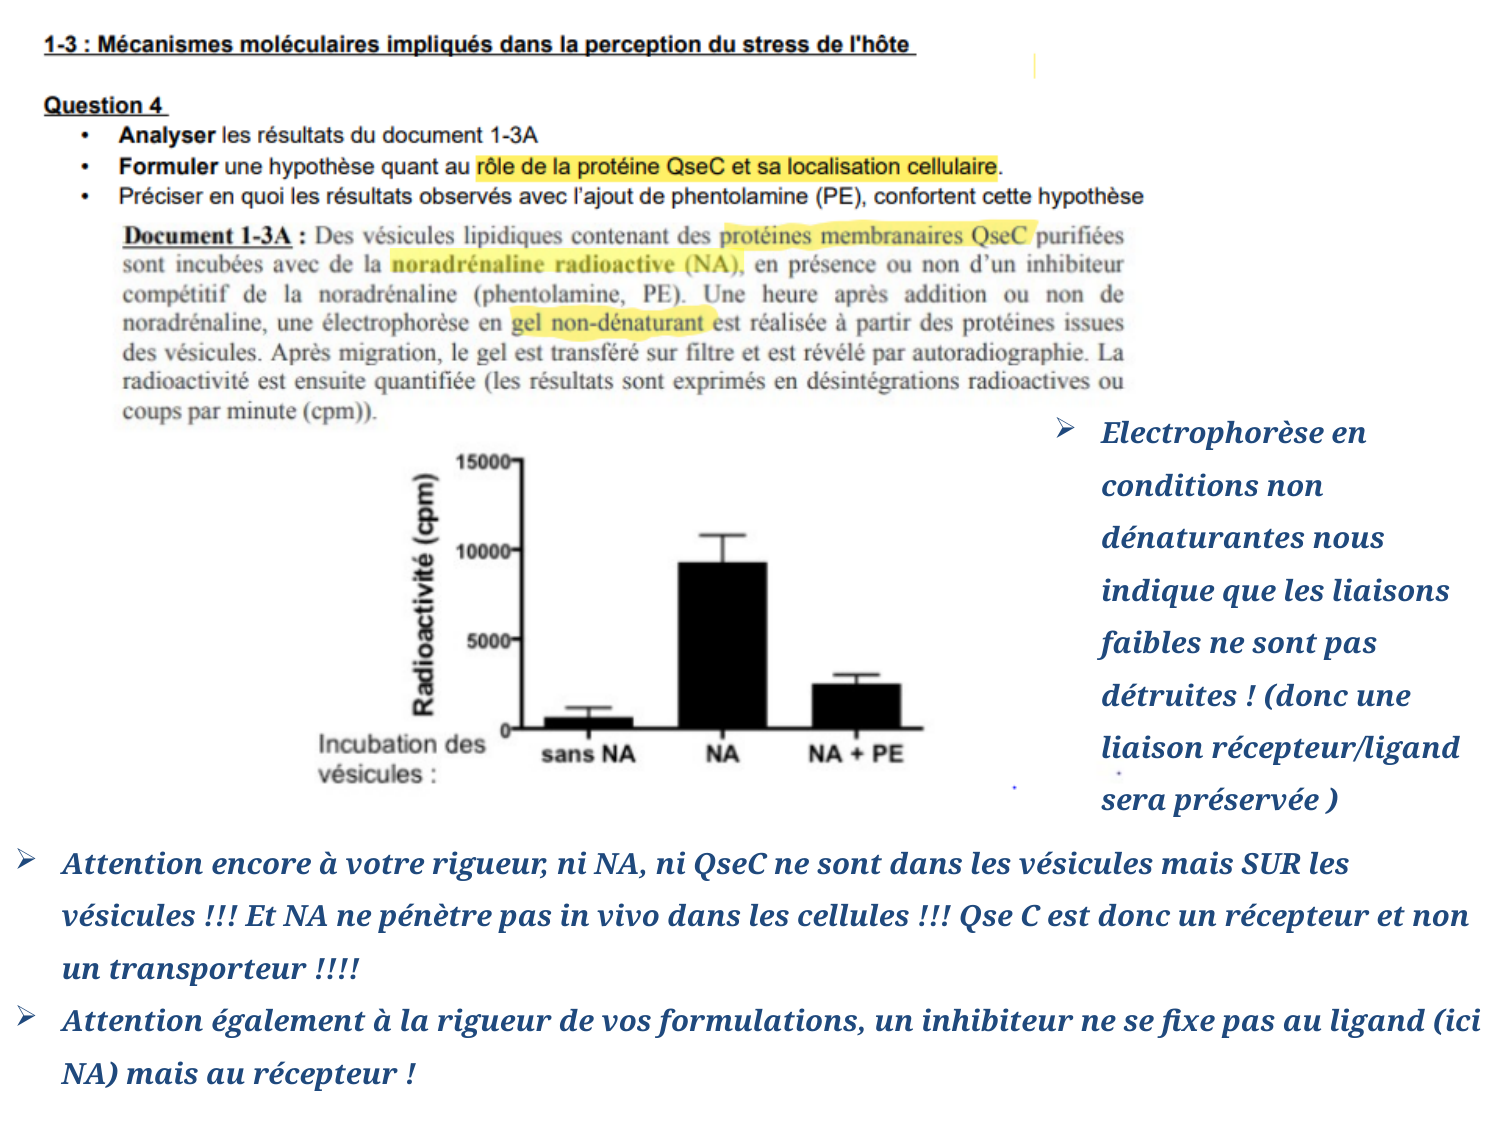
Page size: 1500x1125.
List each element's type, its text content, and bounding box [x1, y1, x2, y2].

picture [35, 21, 1167, 785]
text_box Attention encore à votre rigueur, ni NA, ni QseC ne sont dans les vésicules mais SUR les vésicules !!! Et NA ne pénètre pas in vivo dans les cellules !!! Qse C est donc un récepteur et non un transporteur !!!! Attention également à la rigueur de vos formulations, un inhibiteur ne se fixe pas au ligand (ici NA) mais au récepteur ! [0, 785, 1500, 1125]
text_box [389, 248, 745, 272]
text_box Electrophorèse en conditions non dénaturantes nous indique que les liaisons faibles ne sont pas détruites ! (donc une liaison récepteur/ligand sera préservée ) [1039, 389, 1489, 785]
